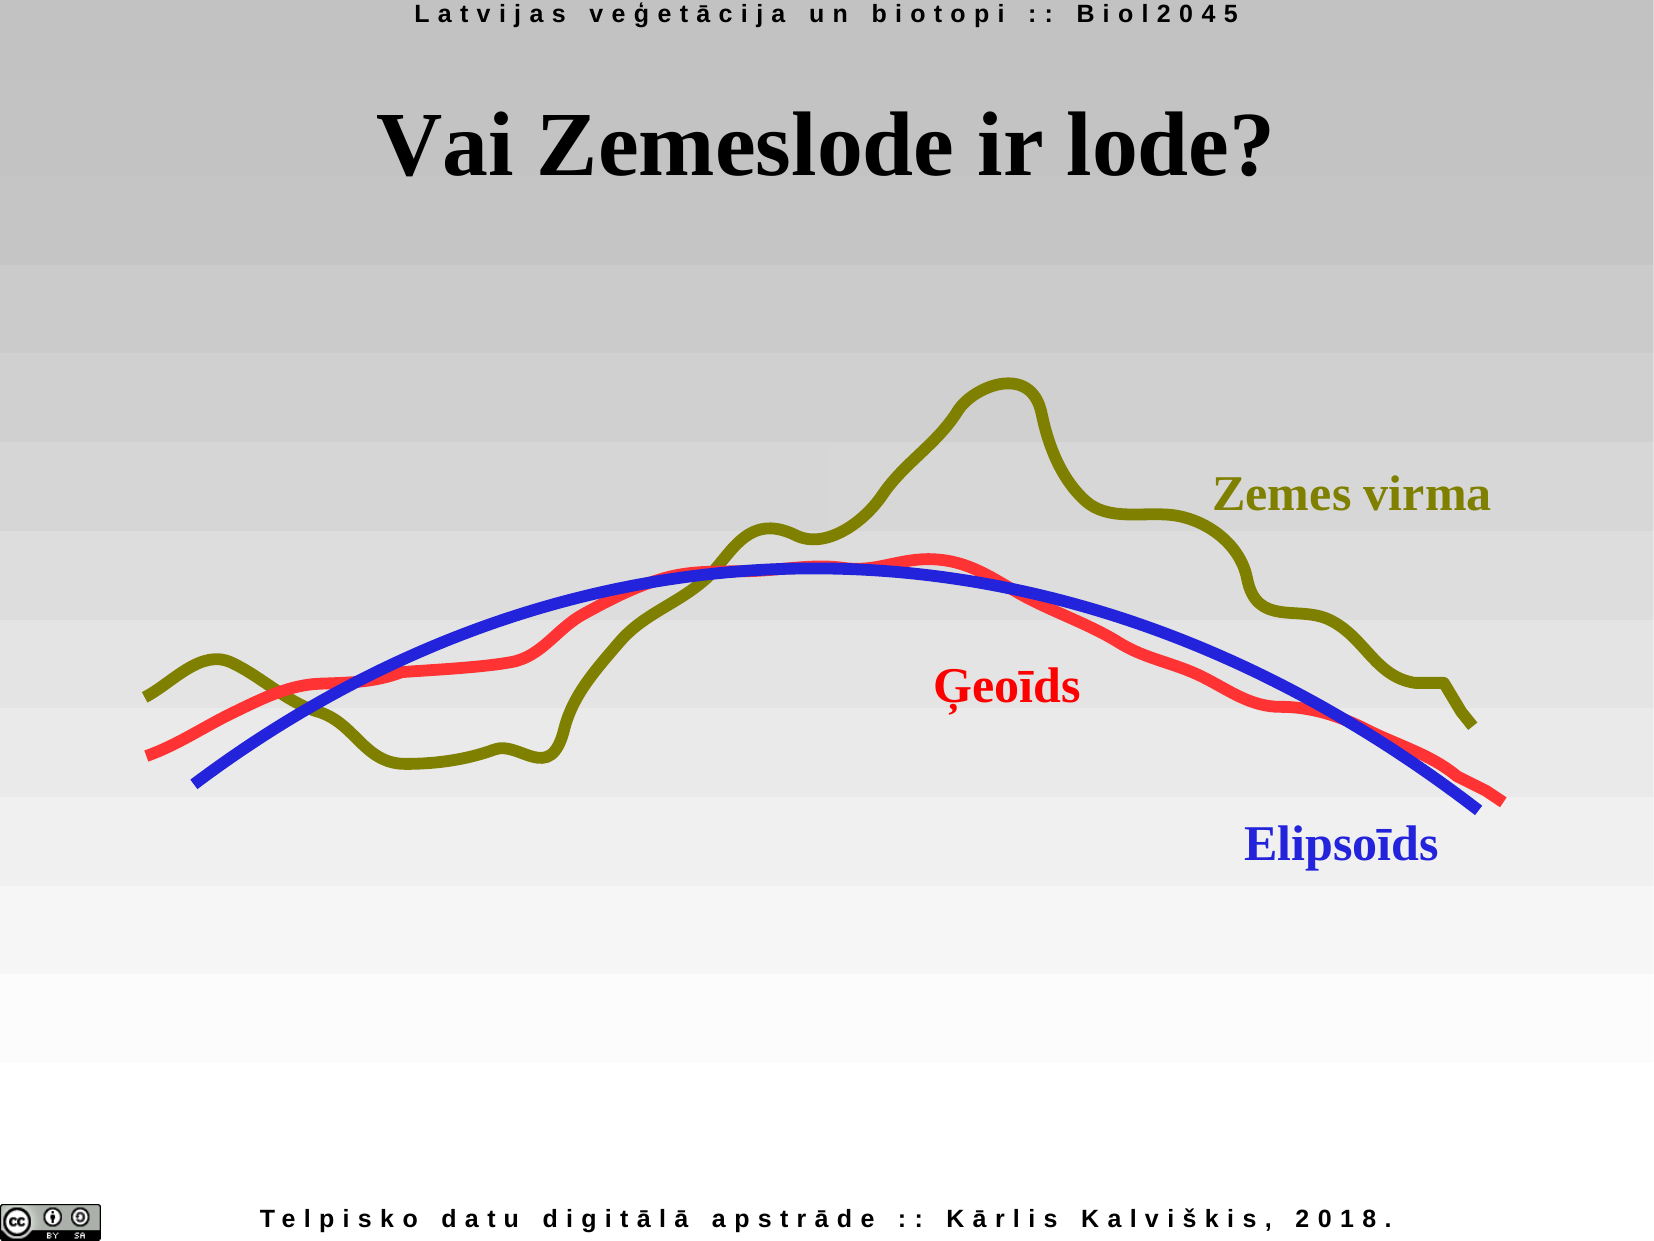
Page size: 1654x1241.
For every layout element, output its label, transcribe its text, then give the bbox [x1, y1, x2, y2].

text_box Zemes virma [1212, 465, 1493, 522]
text_box Ģeoīds [933, 657, 1082, 713]
text_box Elipsoīds [1244, 815, 1440, 872]
picture [0, 287, 1654, 1241]
title Vai Zemeslode ir lode? [0, 1, 1654, 287]
